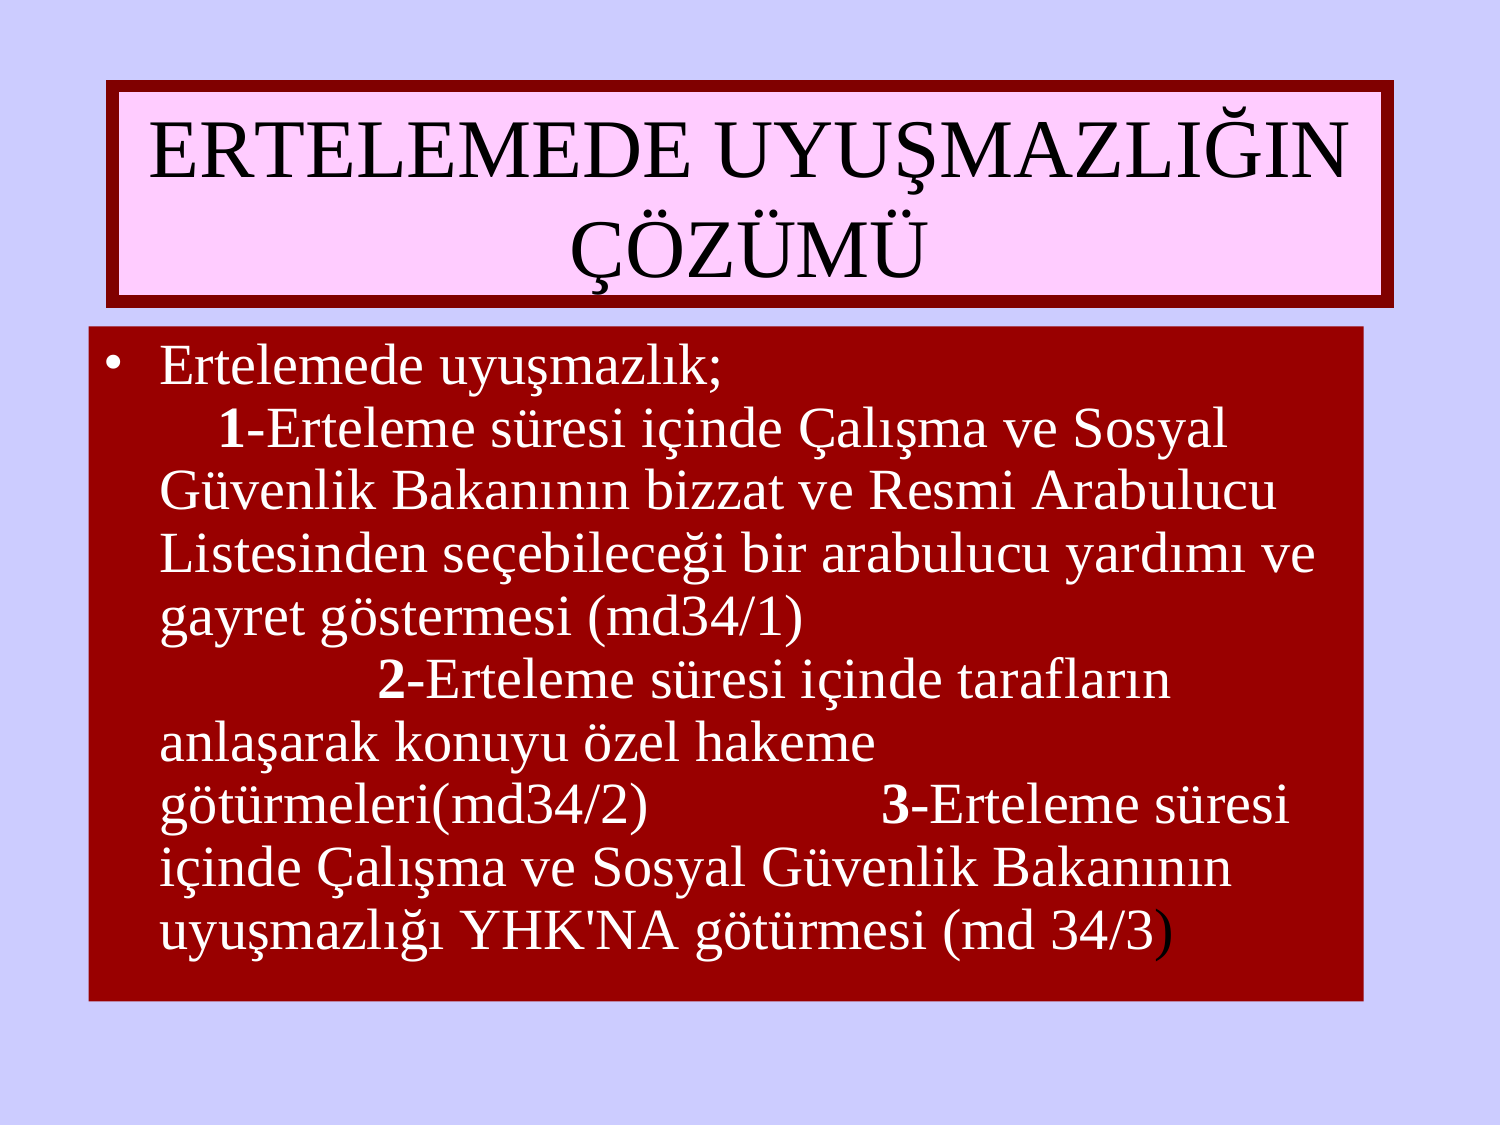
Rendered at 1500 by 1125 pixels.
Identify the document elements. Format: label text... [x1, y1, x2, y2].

list Ertelemede uyuşmazlık; 1-Erteleme süresi içinde Çalışma ve Sosyal Güvenlik Bakanının bizzat ve Resmi Arabulucu Listesinden seçebileceği bir arabulucu yardımı ve gayret göstermesi (md34/1) 2-Erteleme süresi içinde tarafların anlaşarak konuyu özel hakeme götürmeleri(md34/2) 3-Erteleme süresi içinde Çalışma ve Sosyal Güvenlik Bakanının uyuşmazlığı YHK'NA götürmesi (md 34/3) [88, 326, 1364, 1002]
title ERTELEMEDE UYUŞMAZLIĞIN ÇÖZÜMÜ [112, 86, 1388, 302]
